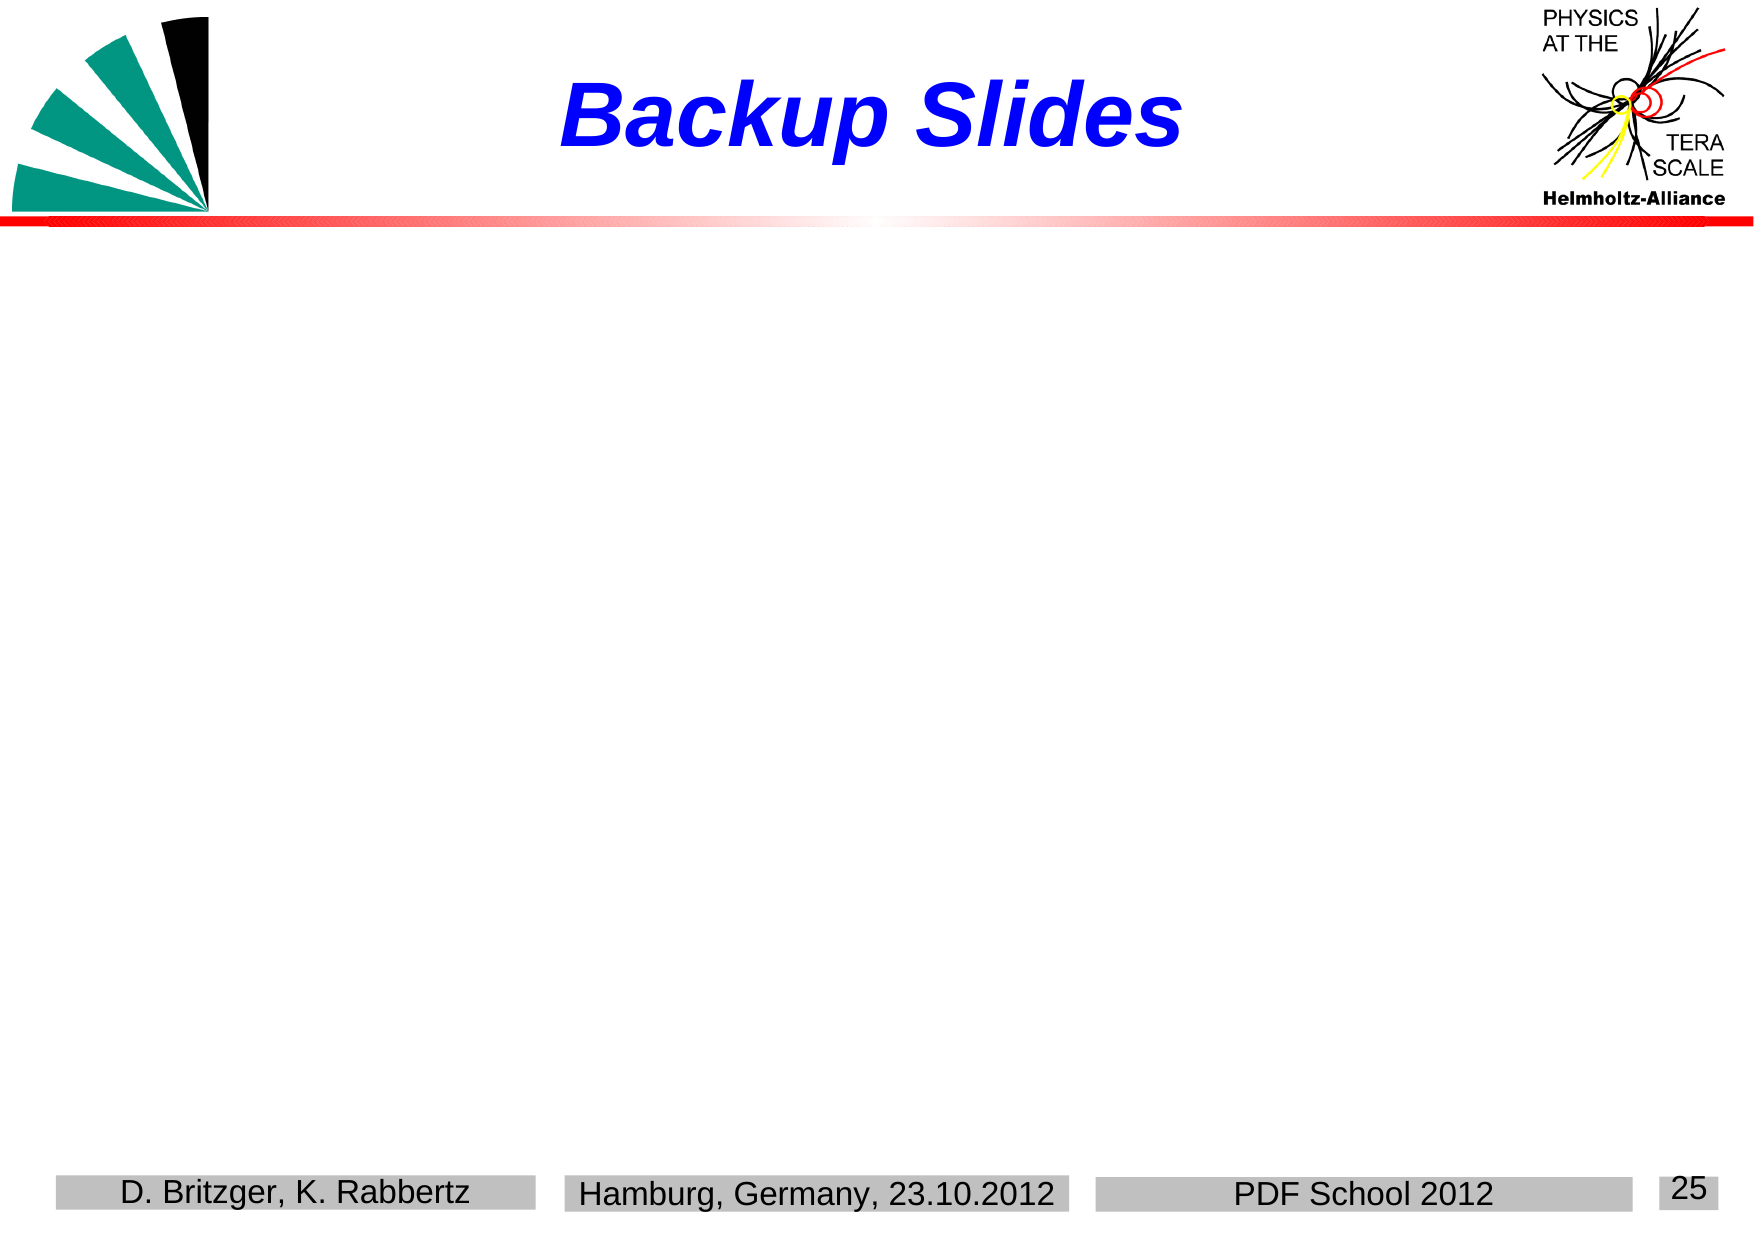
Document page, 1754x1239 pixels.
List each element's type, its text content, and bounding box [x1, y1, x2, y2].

title Backup Slides [220, 16, 1525, 213]
picture [1524, 0, 1742, 216]
picture [12, 17, 209, 214]
